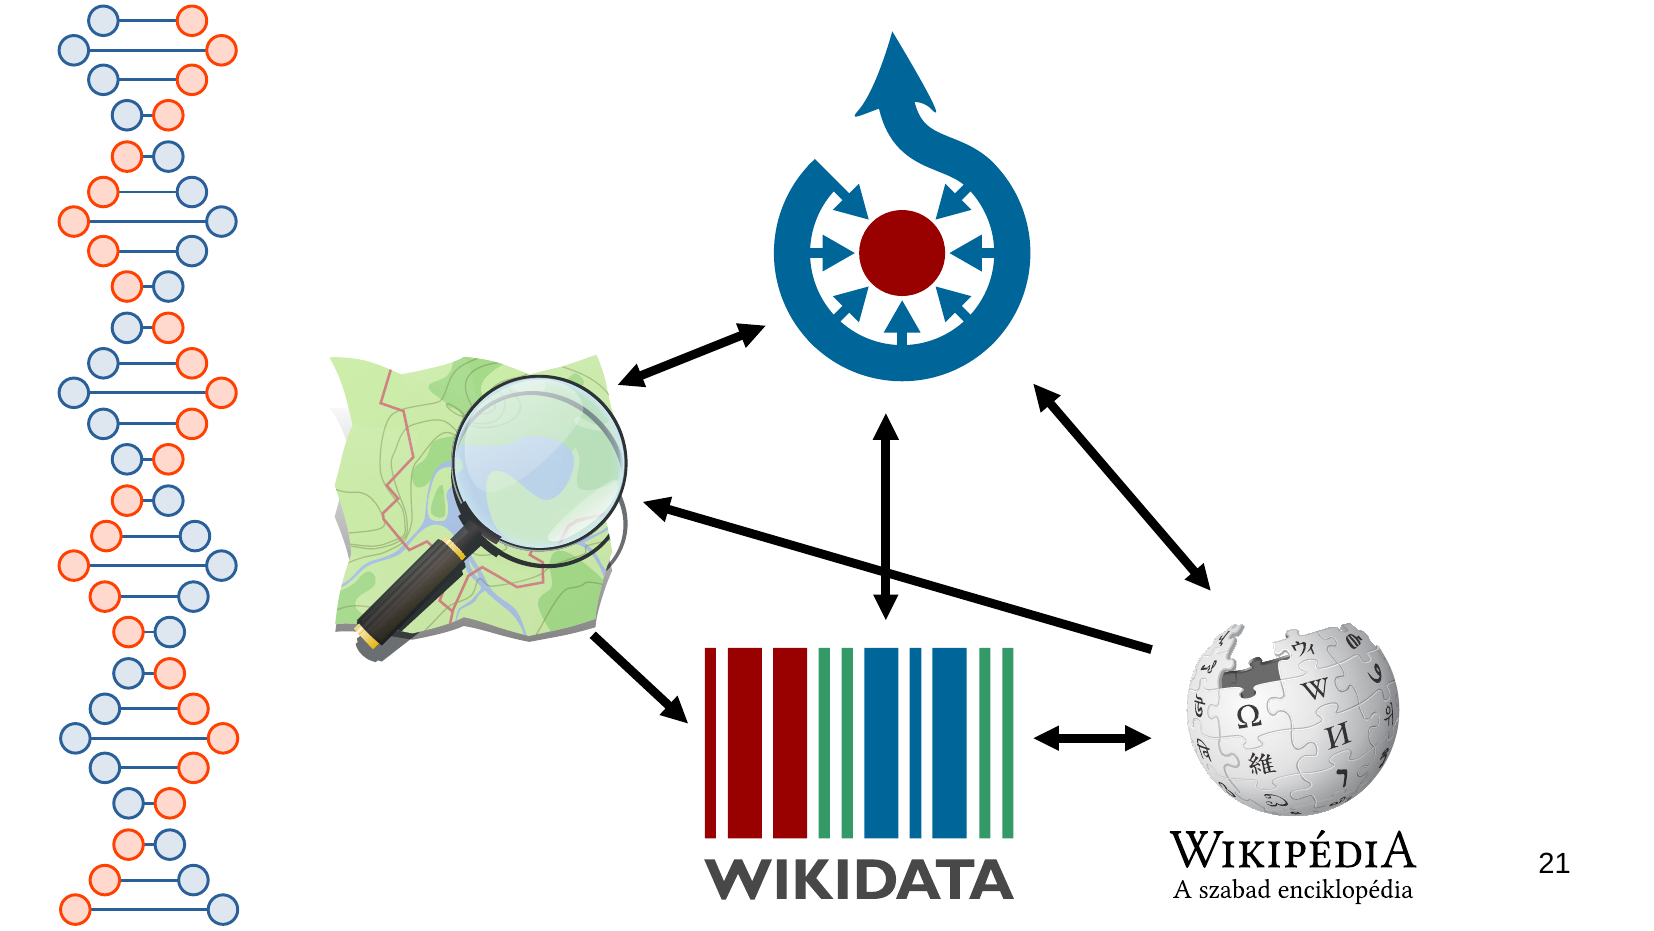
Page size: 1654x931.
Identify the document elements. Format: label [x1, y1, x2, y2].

picture [770, 30, 1034, 384]
picture [1151, 590, 1435, 916]
picture [318, 354, 643, 680]
picture [659, 631, 1061, 916]
picture [659, 704, 664, 714]
